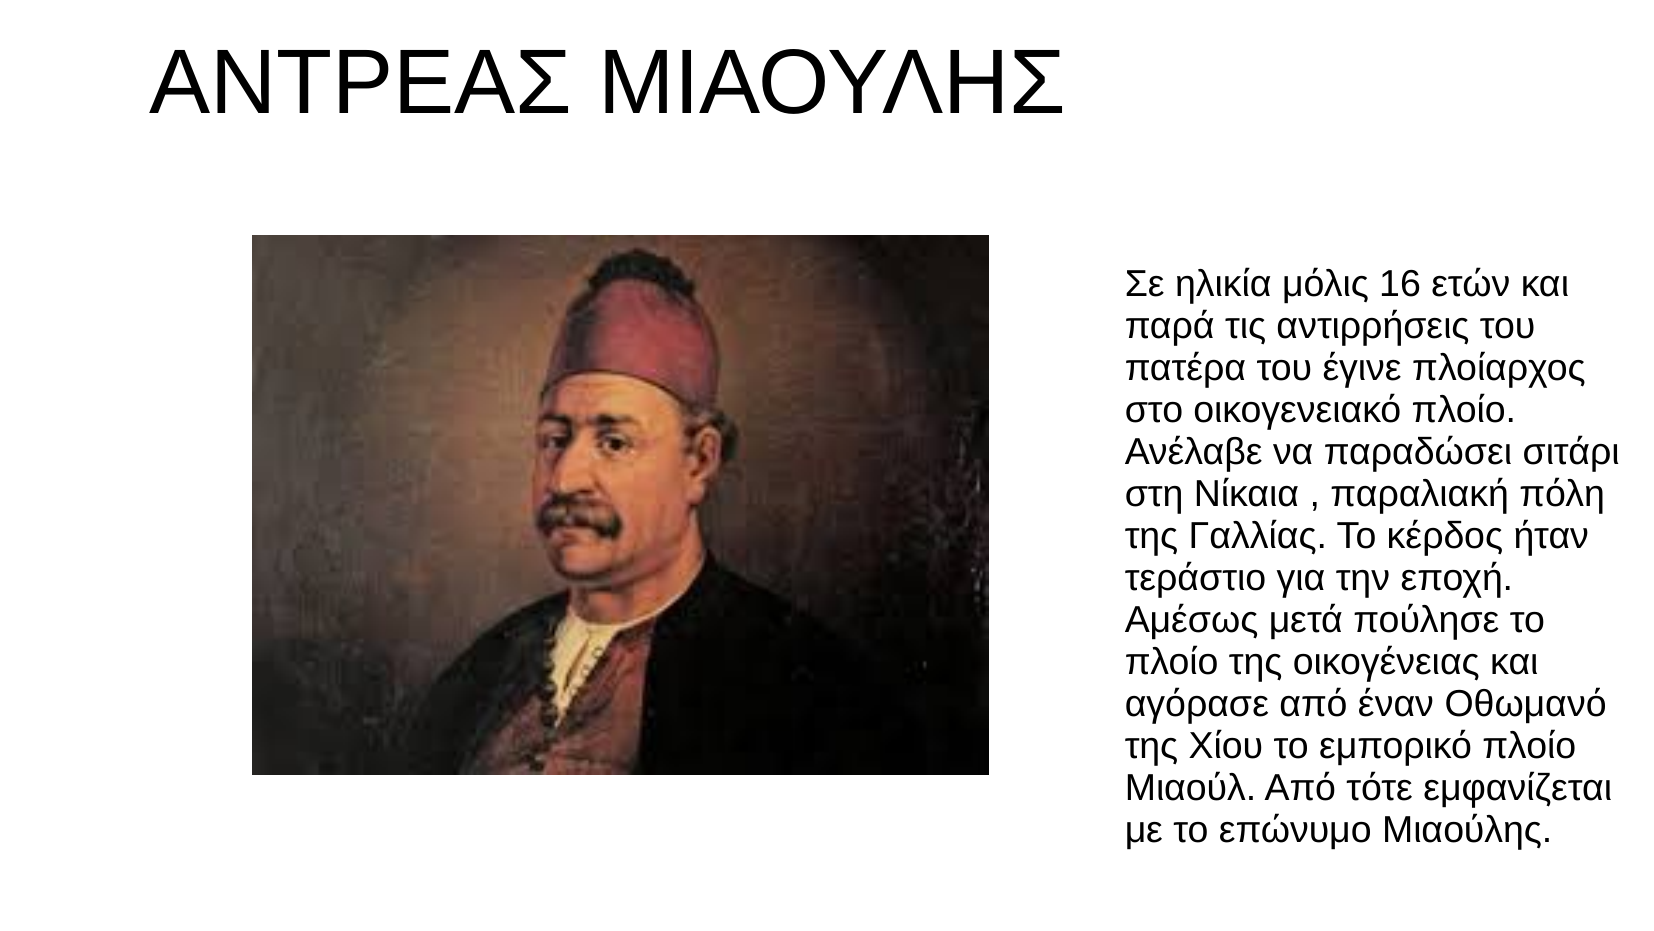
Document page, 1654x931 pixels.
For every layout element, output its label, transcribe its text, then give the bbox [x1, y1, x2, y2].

picture [252, 235, 989, 775]
text_box Σε ηλικία μόλις 16 ετών και παρά τις αντιρρήσεις του πατέρα του έγινε πλοίαρχος στο οικογενειακό πλοίο. Ανέλαβε να παραδώσει σιτάρι στη Νίκαια , παραλιακή πόλη της Γαλλίας. Το κέρδος ήταν τεράστιο για την εποχή. Αμέσως μετά πούλησε το πλοίο της οικογένειας και αγόρασε από έναν Οθωμανό της Χίου το εμπορικό πλοίο Μιαούλ. Από τότε εμφανίζεται με το επώνυμο Μιαούλης. [1110, 255, 1654, 886]
title ΑΝΤΡΕΑΣ ΜΙΑΟΥΛΗΣ [0, 30, 1366, 236]
